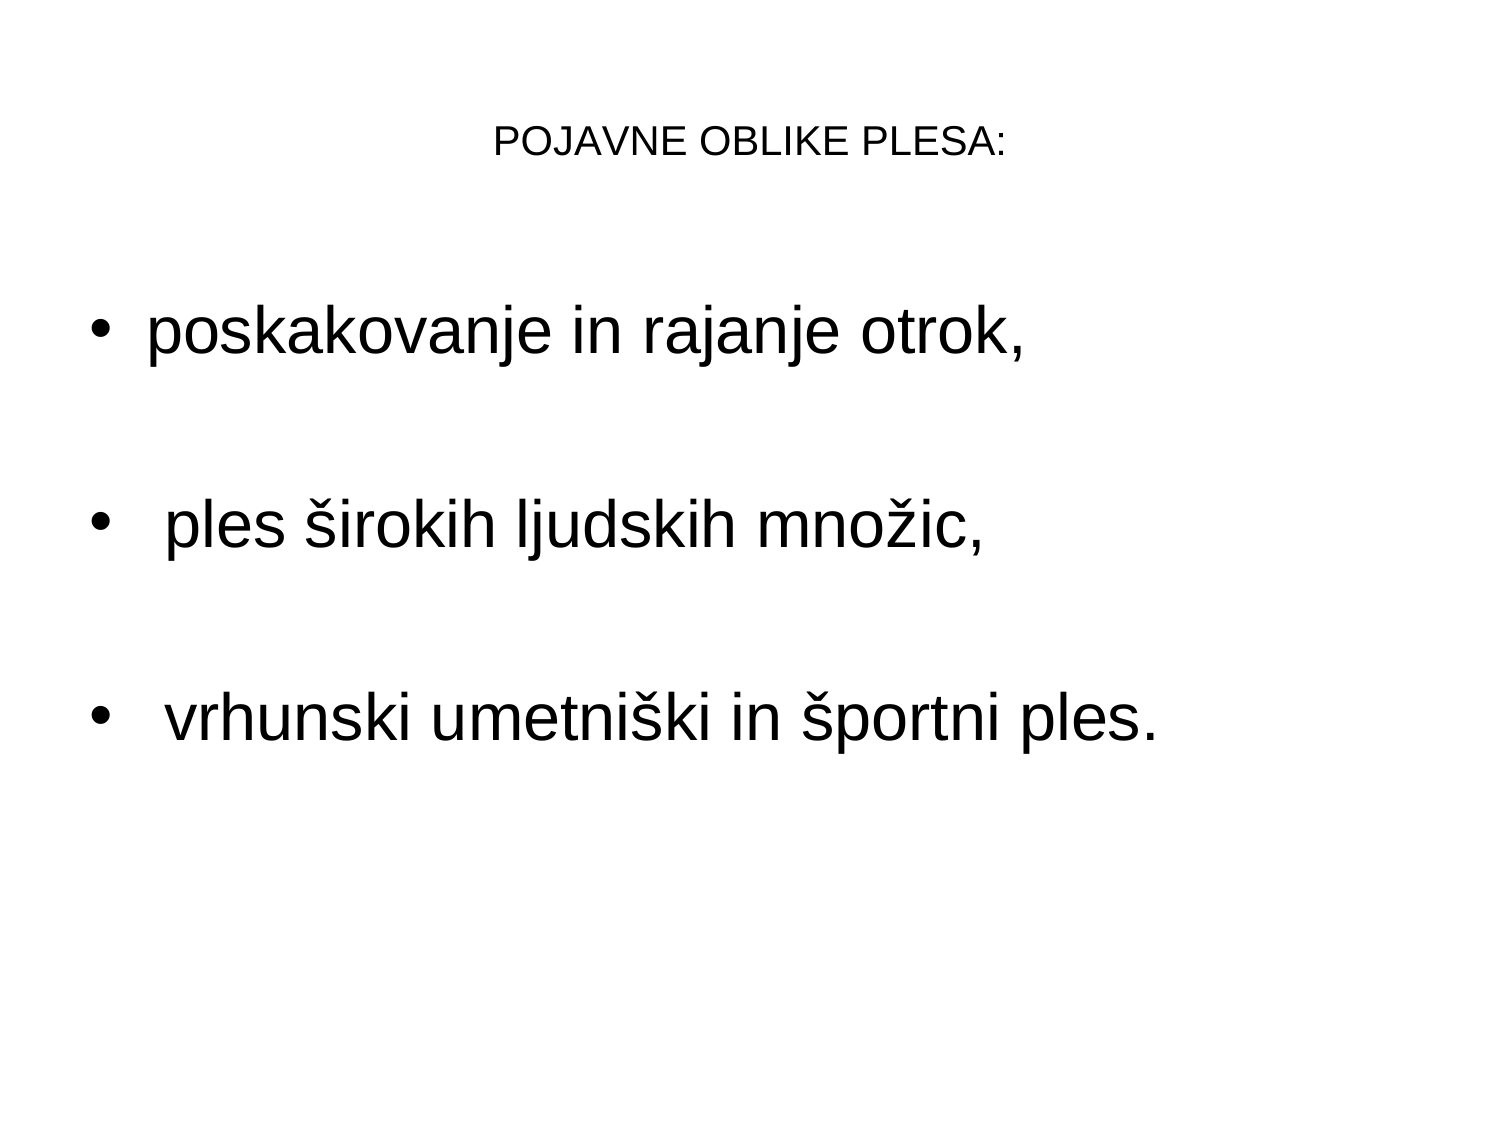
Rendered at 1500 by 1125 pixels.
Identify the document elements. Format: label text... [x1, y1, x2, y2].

title POJAVNE OBLIKE PLESA: [75, 45, 1426, 172]
list poskakovanje in rajanje otrok, ples širokih ljudskih množic, vrhunski umetniški in športni ples. [75, 172, 1426, 1005]
